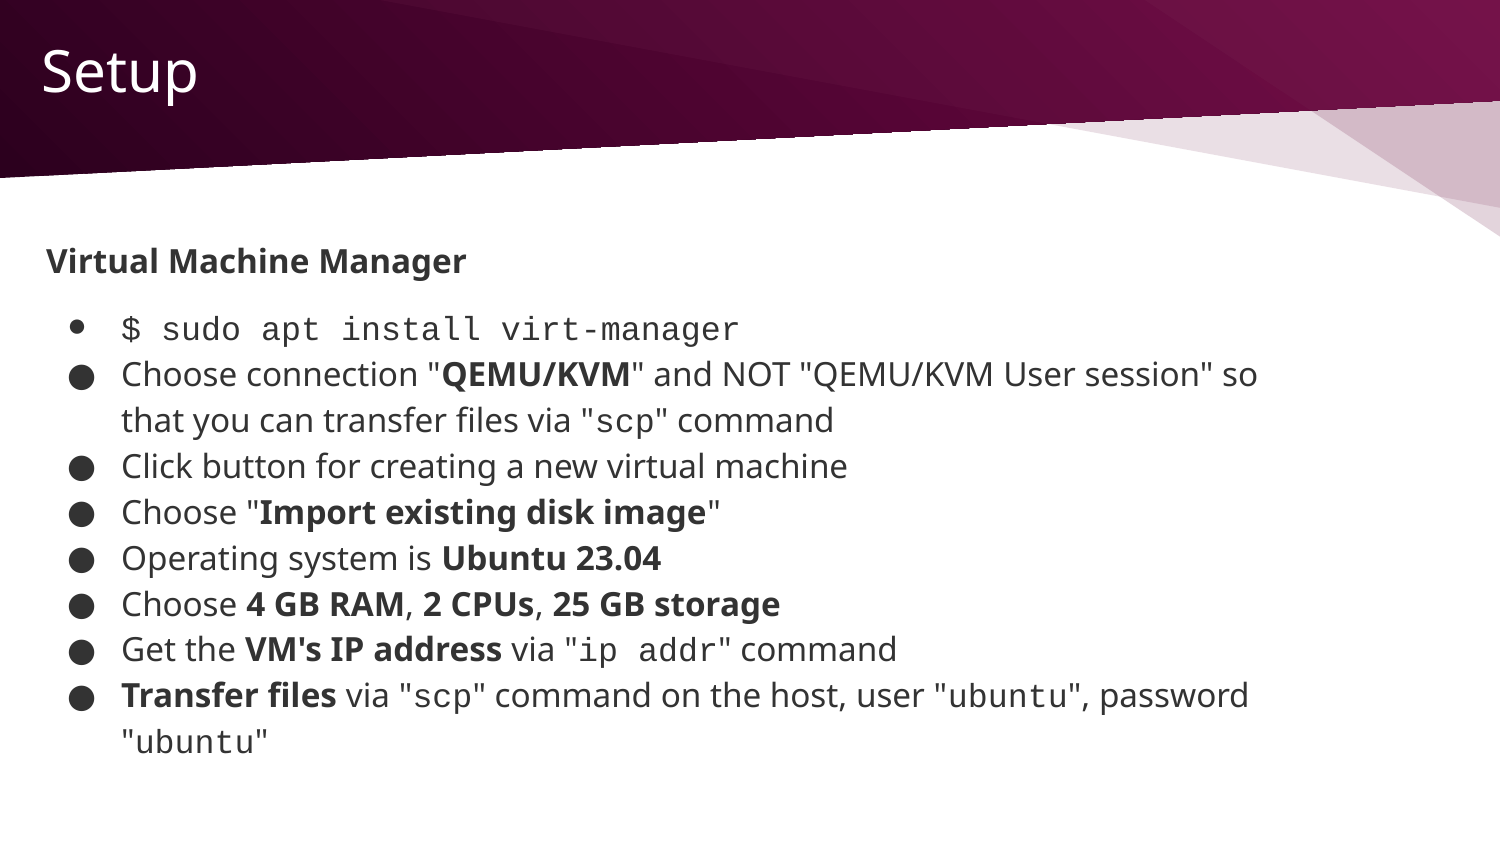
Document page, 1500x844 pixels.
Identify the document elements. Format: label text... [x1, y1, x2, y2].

list Virtual Machine Manager $ sudo apt install virt-manager Choose connection "QEMU/KVM" and NOT "QEMU/KVM User session" so that you can transfer files via "scp" command Click button for creating a new virtual machine Choose "Import existing disk image" Operating system is Ubuntu 23.04 Choose 4 GB RAM, 2 CPUs, 25 GB storage Get the VM's IP address via "ip addr" command Transfer files via "scp" command on the host, user "ubuntu", password "ubuntu" [35, 229, 1324, 789]
title Setup [41, 5, 1336, 134]
